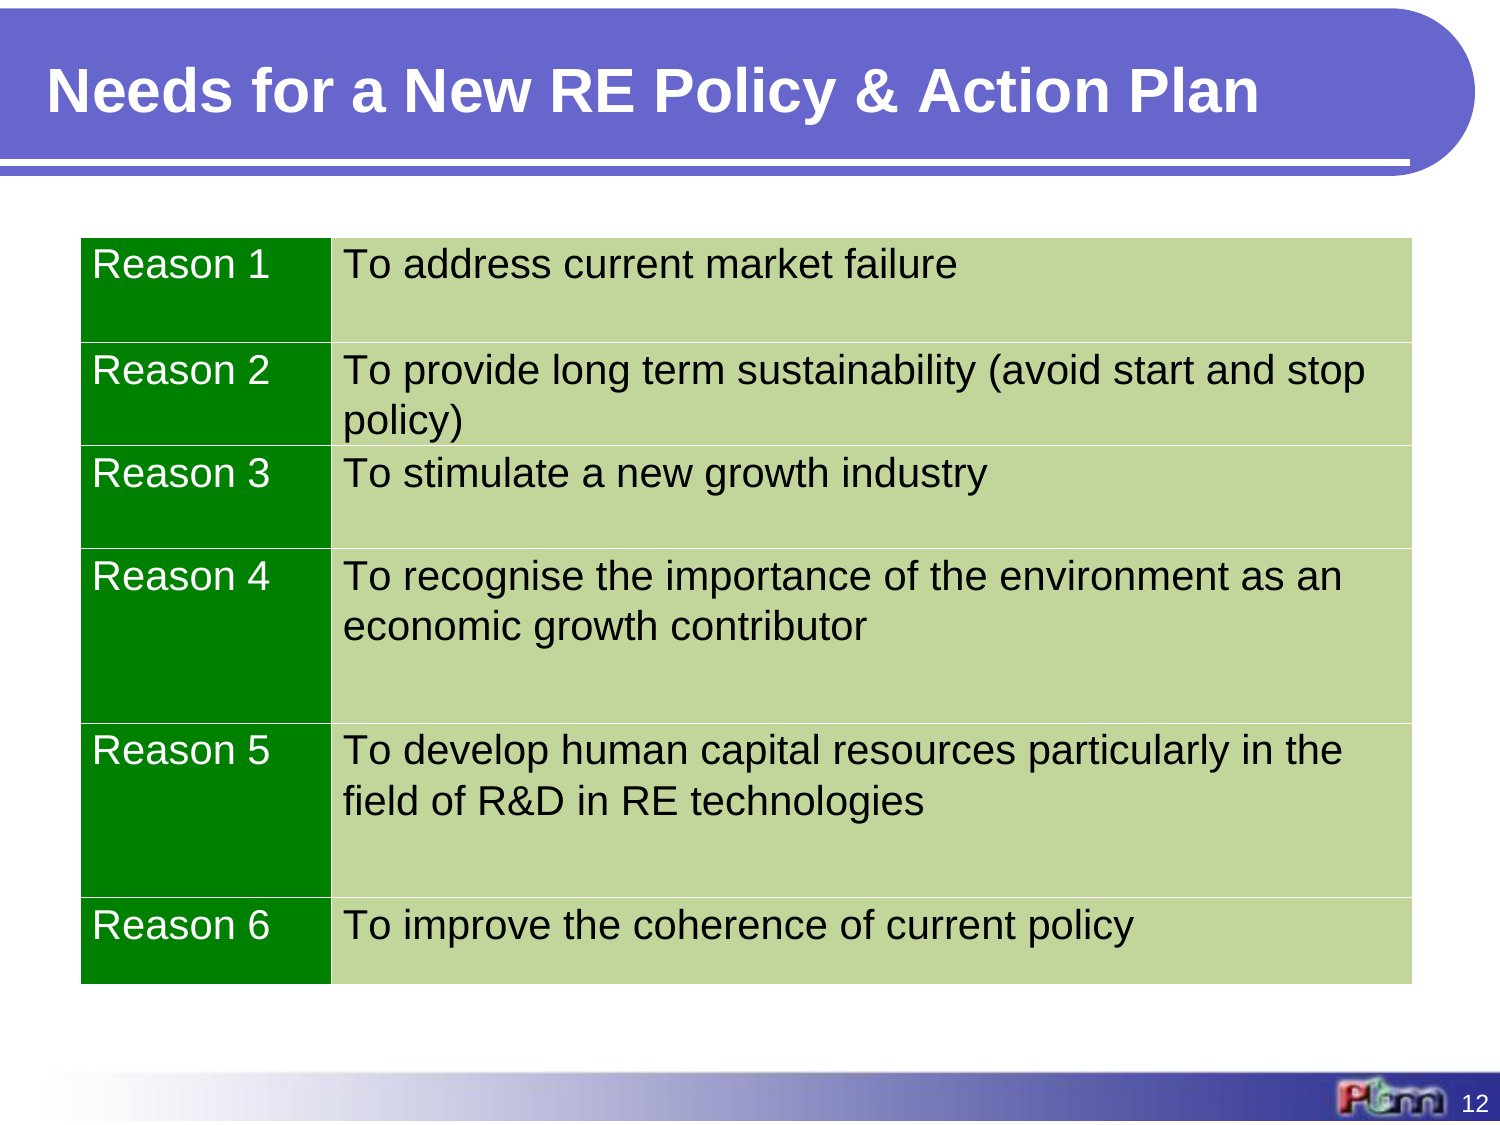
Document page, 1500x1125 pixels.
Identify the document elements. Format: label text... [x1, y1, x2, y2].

table_cell Reason 2 [81, 343, 331, 445]
table_cell Reason 4 [81, 549, 331, 723]
picture [0, 1070, 1154, 1121]
table_header To address current market failure [332, 238, 1412, 342]
table_cell To recognise the importance of the environment as an economic growth contributor [332, 549, 1412, 723]
table_cell Reason 3 [81, 446, 331, 548]
table_cell To stimulate a new growth industry [332, 446, 1412, 548]
title Needs for a New RE Policy & Action Plan [31, 12, 1417, 163]
table_cell To improve the coherence of current policy [332, 898, 1412, 984]
table_cell To provide long term sustainability (avoid start and stop policy) [332, 343, 1412, 445]
table_cell To develop human capital resources particularly in the field of R&D in RE technologies [332, 724, 1412, 897]
table_cell Reason 5 [81, 724, 331, 897]
table_cell Reason 6 [81, 898, 331, 984]
table_header Reason 1 [81, 238, 331, 342]
text_box <編號> [1154, 1050, 1500, 1125]
